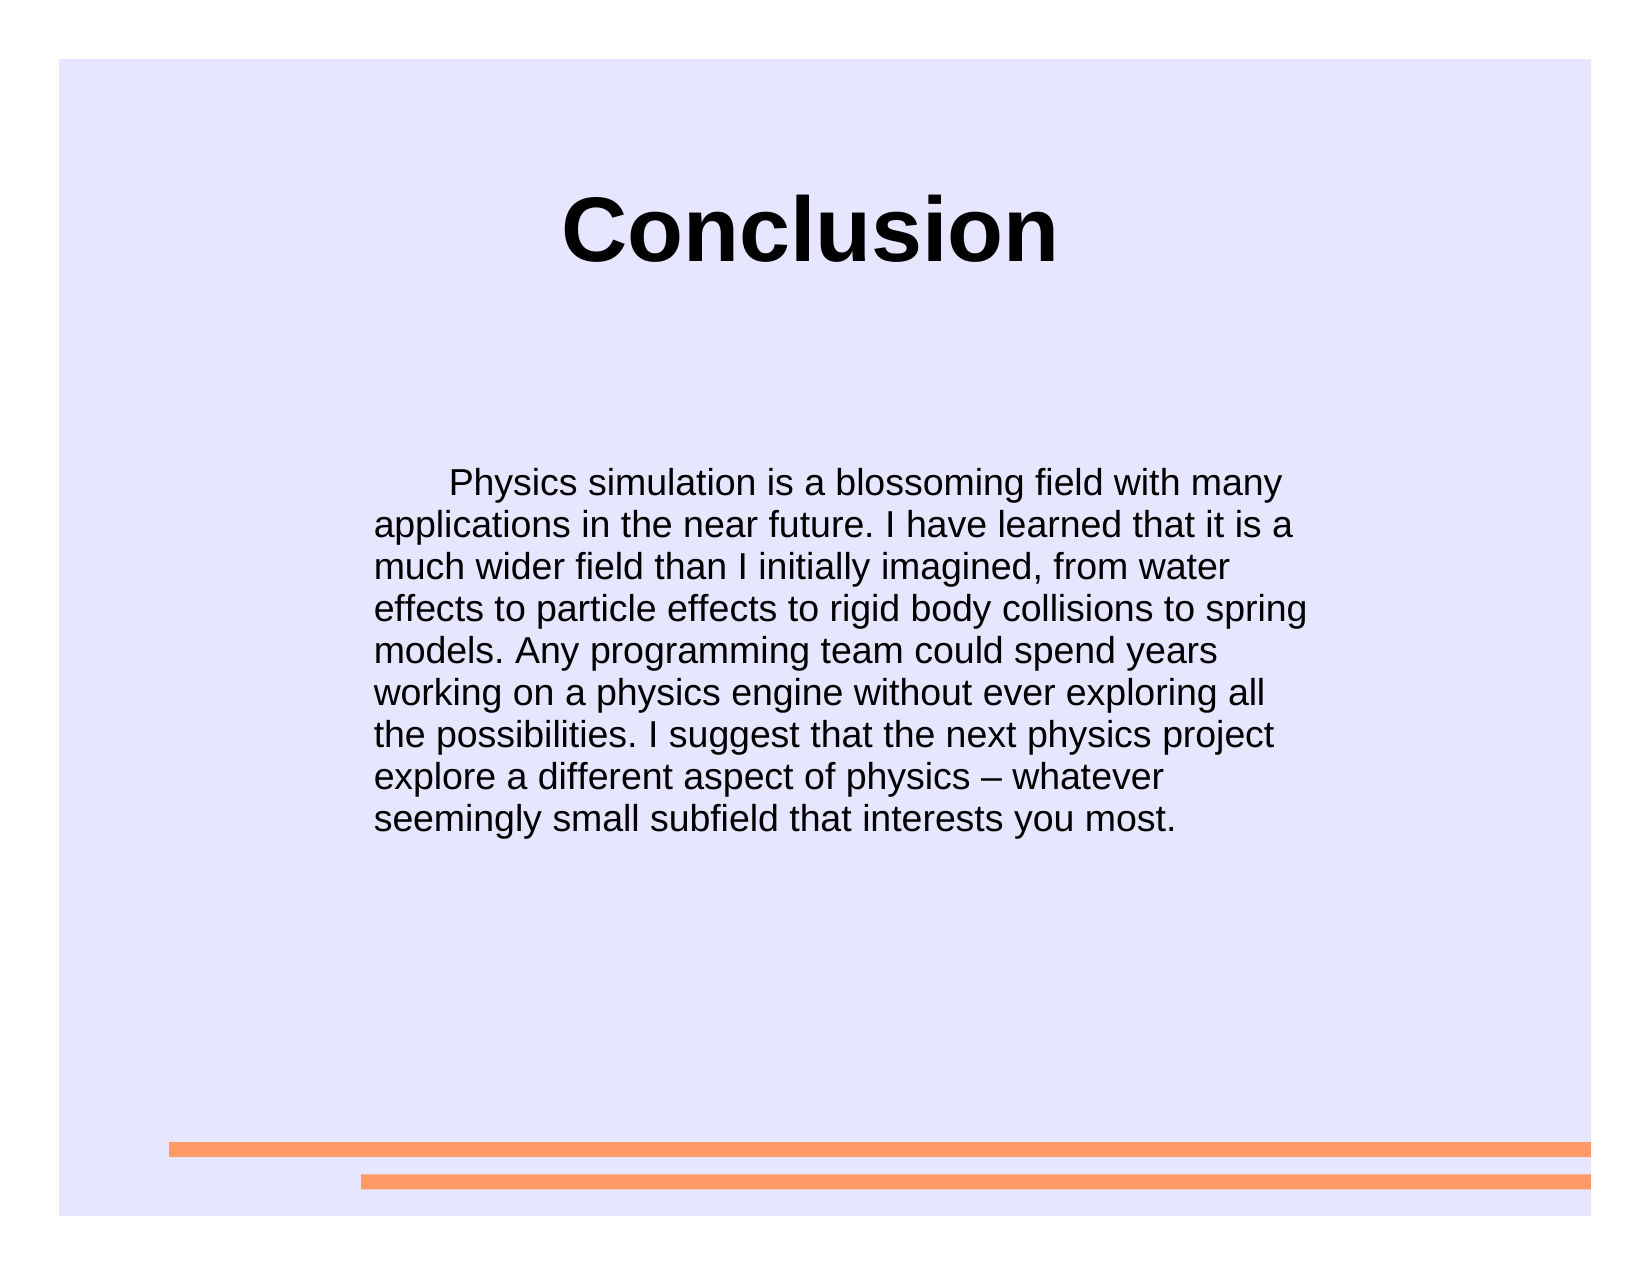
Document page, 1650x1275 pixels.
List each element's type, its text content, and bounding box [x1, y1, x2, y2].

text_box Physics simulation is a blossoming field with many applications in the near future. I have learned that it is a much wider field than I initially imagined, from water effects to particle effects to rigid body collisions to spring models. Any programming team could spend years working on a physics engine without ever exploring all the possibilities. I suggest that the next physics project explore a different aspect of physics – whatever seemingly small subfield that interests you most. [359, 453, 1335, 847]
text_box Conclusion [546, 171, 1110, 289]
